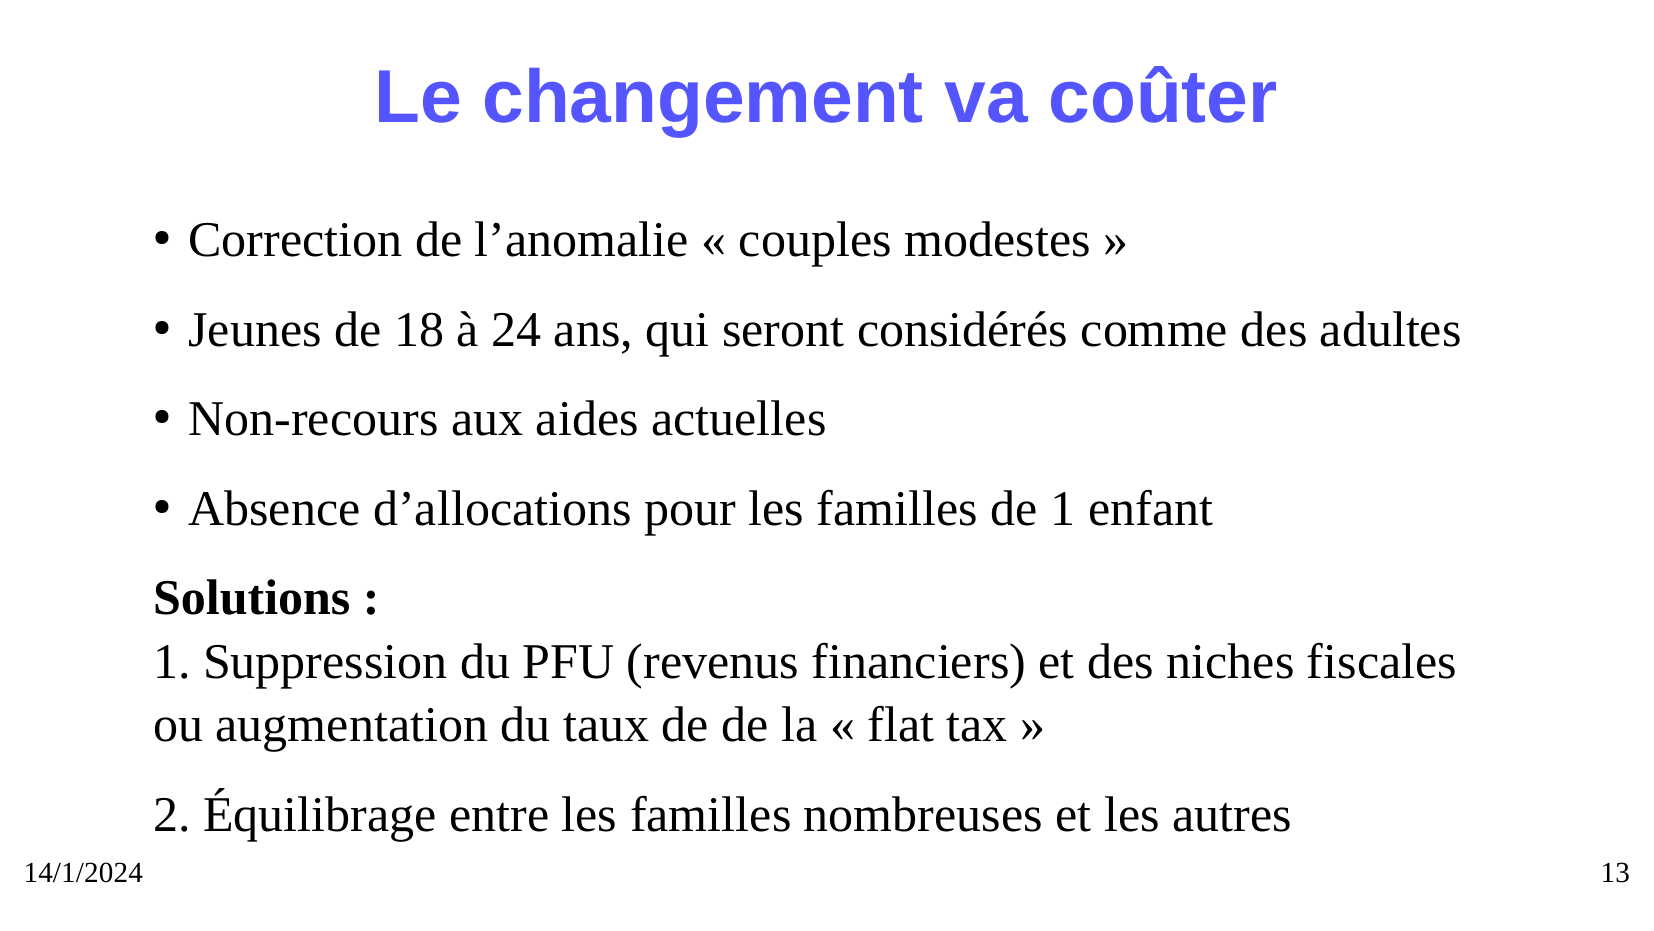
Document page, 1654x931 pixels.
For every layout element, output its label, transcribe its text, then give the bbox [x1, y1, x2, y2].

text_box Correction de l’anomalie « couples modestes » Jeunes de 18 à 24 ans, qui seront considérés comme des adultes Non-recours aux aides actuelles Absence d’allocations pour les familles de 1 enfant Solutions : 1. Suppression du PFU (revenus financiers) et des niches fiscales ou augmentation du taux de de la « flat tax » 2. Équilibrage entre les familles nombreuses et les autres [153, 203, 1539, 843]
title Le changement va coûter [82, 37, 1571, 156]
